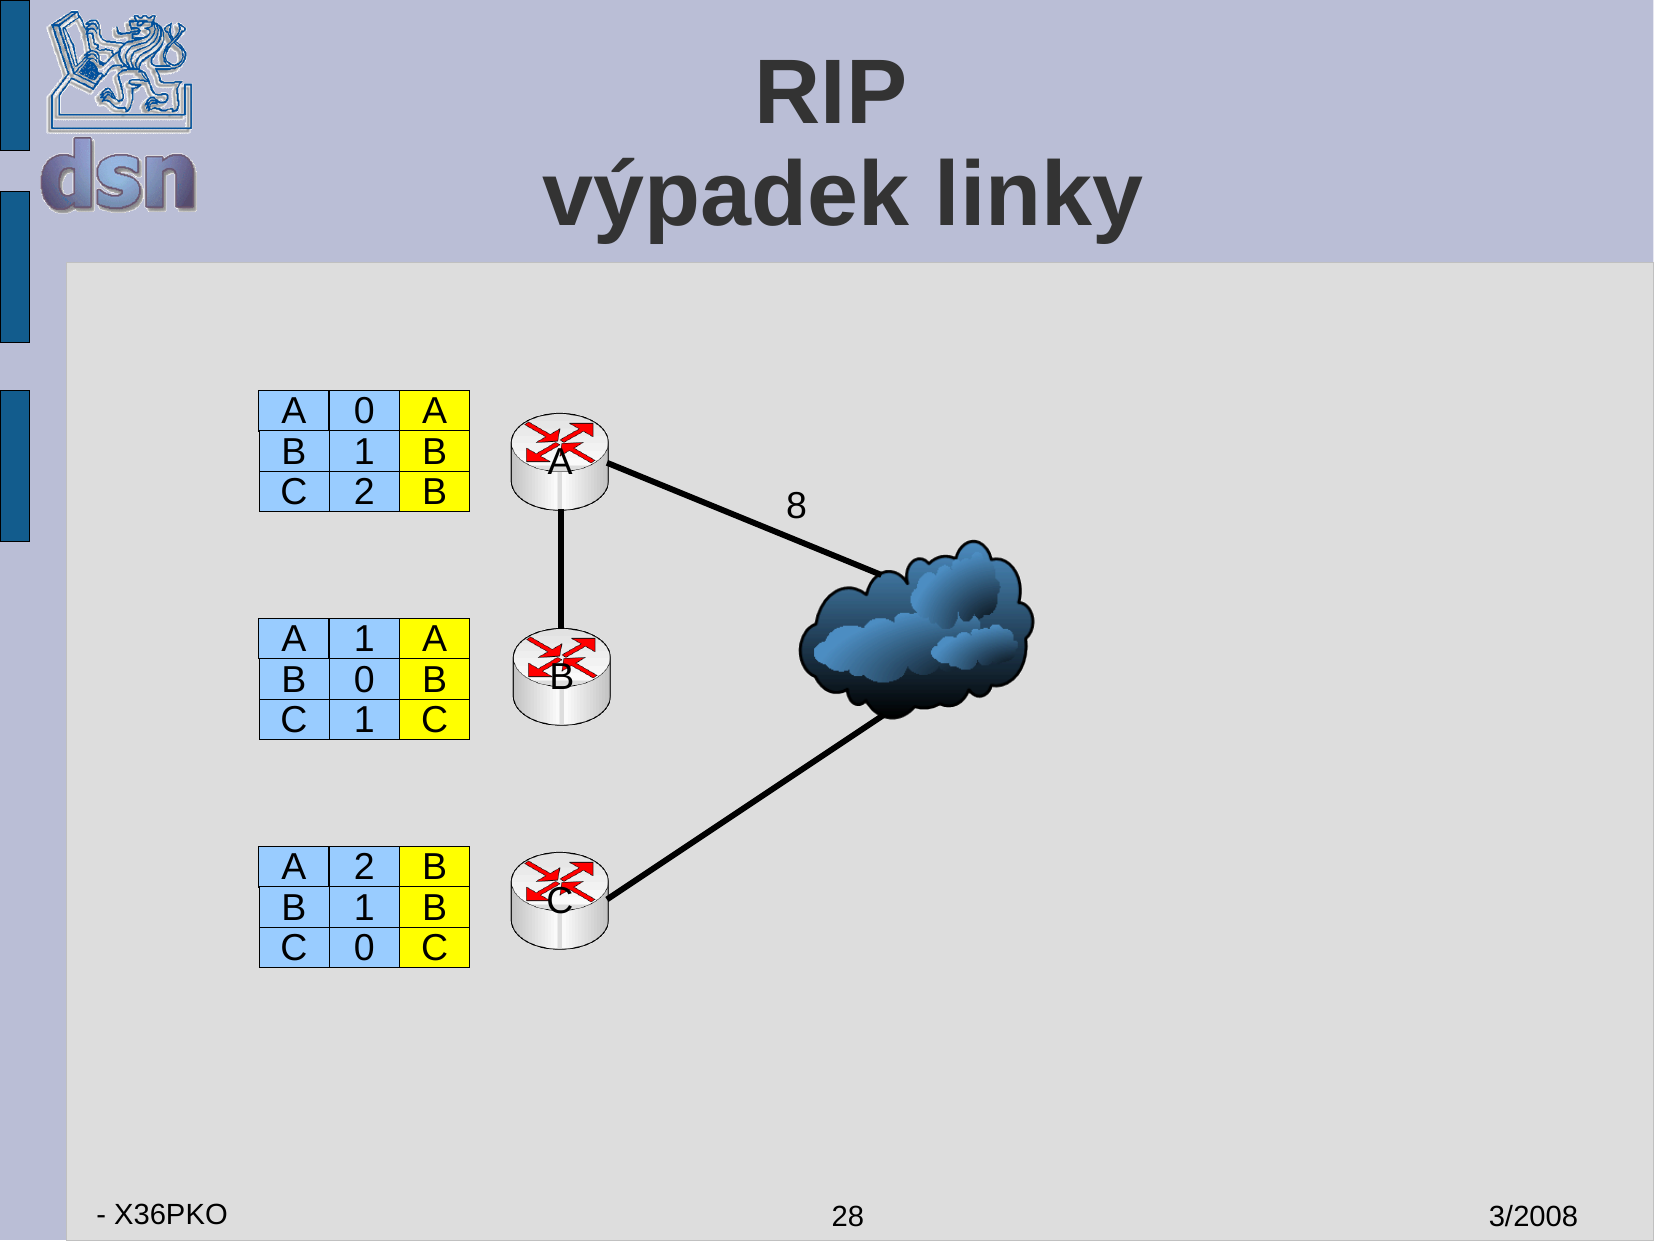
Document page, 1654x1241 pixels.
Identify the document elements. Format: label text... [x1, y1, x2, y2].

text_box A [399, 390, 470, 430]
title RIP výpadek linky [210, 39, 1478, 247]
text_box B [399, 658, 470, 699]
text_box B [259, 886, 329, 927]
text_box A [258, 390, 329, 432]
text_box B [399, 471, 470, 512]
text_box B [399, 846, 470, 886]
text_box 0 [329, 658, 399, 699]
text_box 0 [329, 927, 399, 968]
text_box 1 [329, 699, 399, 740]
picture [10, 10, 223, 230]
text_box B [399, 430, 470, 471]
text_box B [259, 658, 329, 699]
text_box C [259, 471, 329, 512]
picture [512, 627, 611, 726]
text_box C [259, 699, 329, 740]
text_box A [258, 618, 329, 659]
text_box 1 [329, 618, 399, 658]
text_box 1 [329, 430, 399, 471]
text_box C [399, 699, 470, 740]
text_box 0 [329, 390, 399, 430]
text_box B [259, 430, 329, 471]
picture [798, 539, 1035, 720]
text_box C [259, 927, 329, 968]
text_box B [399, 886, 470, 927]
text_box C [399, 927, 470, 968]
text_box A [258, 846, 329, 888]
text_box 2 [329, 471, 399, 512]
text_box A [399, 618, 470, 658]
text_box 1 [329, 886, 399, 927]
text_box 8 [771, 476, 822, 534]
text_box 2 [329, 846, 399, 886]
picture [510, 412, 609, 511]
picture [510, 851, 609, 950]
